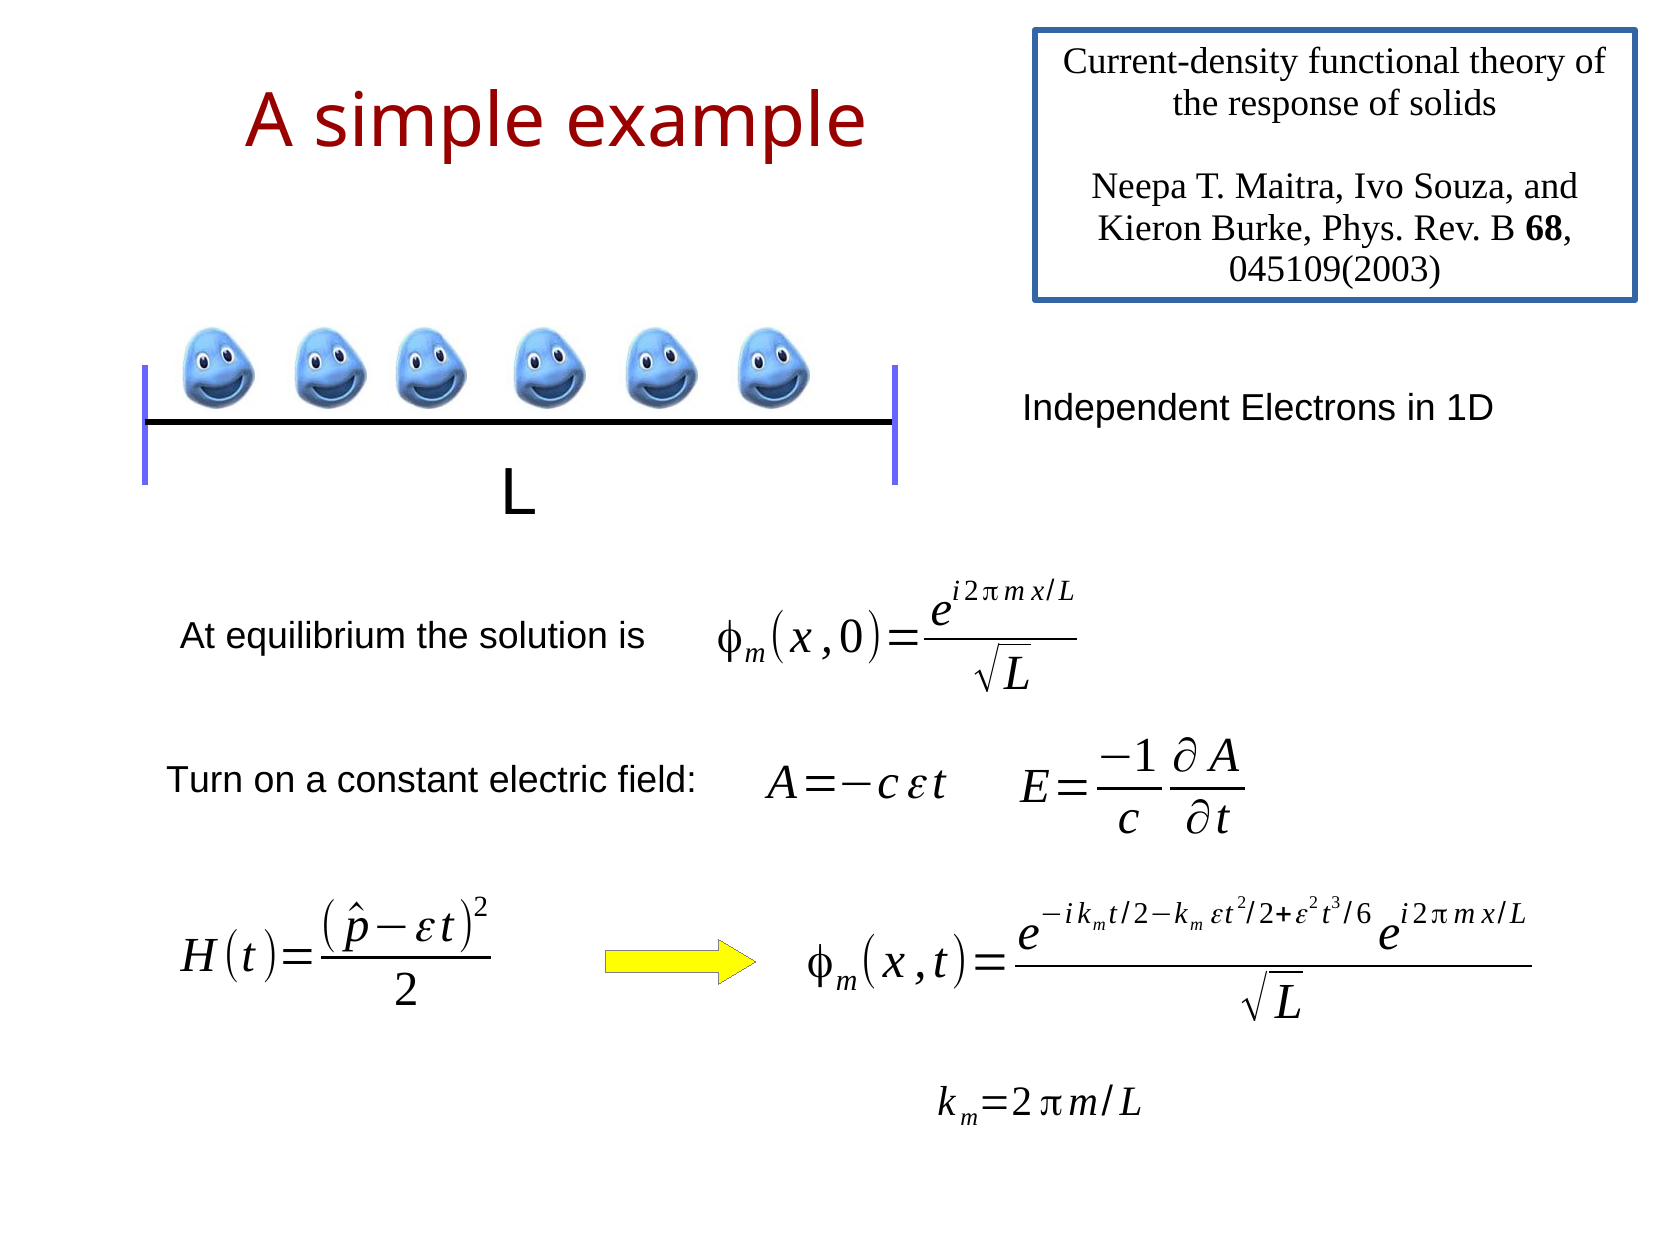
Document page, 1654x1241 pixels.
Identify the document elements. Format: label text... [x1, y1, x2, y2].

picture [174, 325, 259, 413]
picture [286, 325, 371, 413]
text_box Current-density functional theory of the response of solids Neepa T. Maitra, Ivo Souza, and Kieron Burke, Phys. Rev. B 68, 045109(2003) [1035, 30, 1636, 301]
picture [505, 325, 590, 413]
chart [705, 573, 1093, 701]
picture [387, 325, 471, 413]
text_box A simple example [0, 64, 1128, 271]
picture [729, 325, 814, 413]
text_box [605, 939, 756, 985]
chart [165, 888, 506, 1015]
text_box Independent Electrons in 1D [1007, 375, 1509, 436]
text_box L [485, 440, 553, 535]
text_box At equilibrium the solution is [165, 603, 661, 664]
chart [795, 892, 1546, 1029]
chart [1005, 729, 1260, 846]
chart [926, 1078, 1152, 1132]
text_box Turn on a constant electric field: [140, 747, 723, 808]
picture [617, 325, 702, 413]
chart [749, 755, 962, 810]
